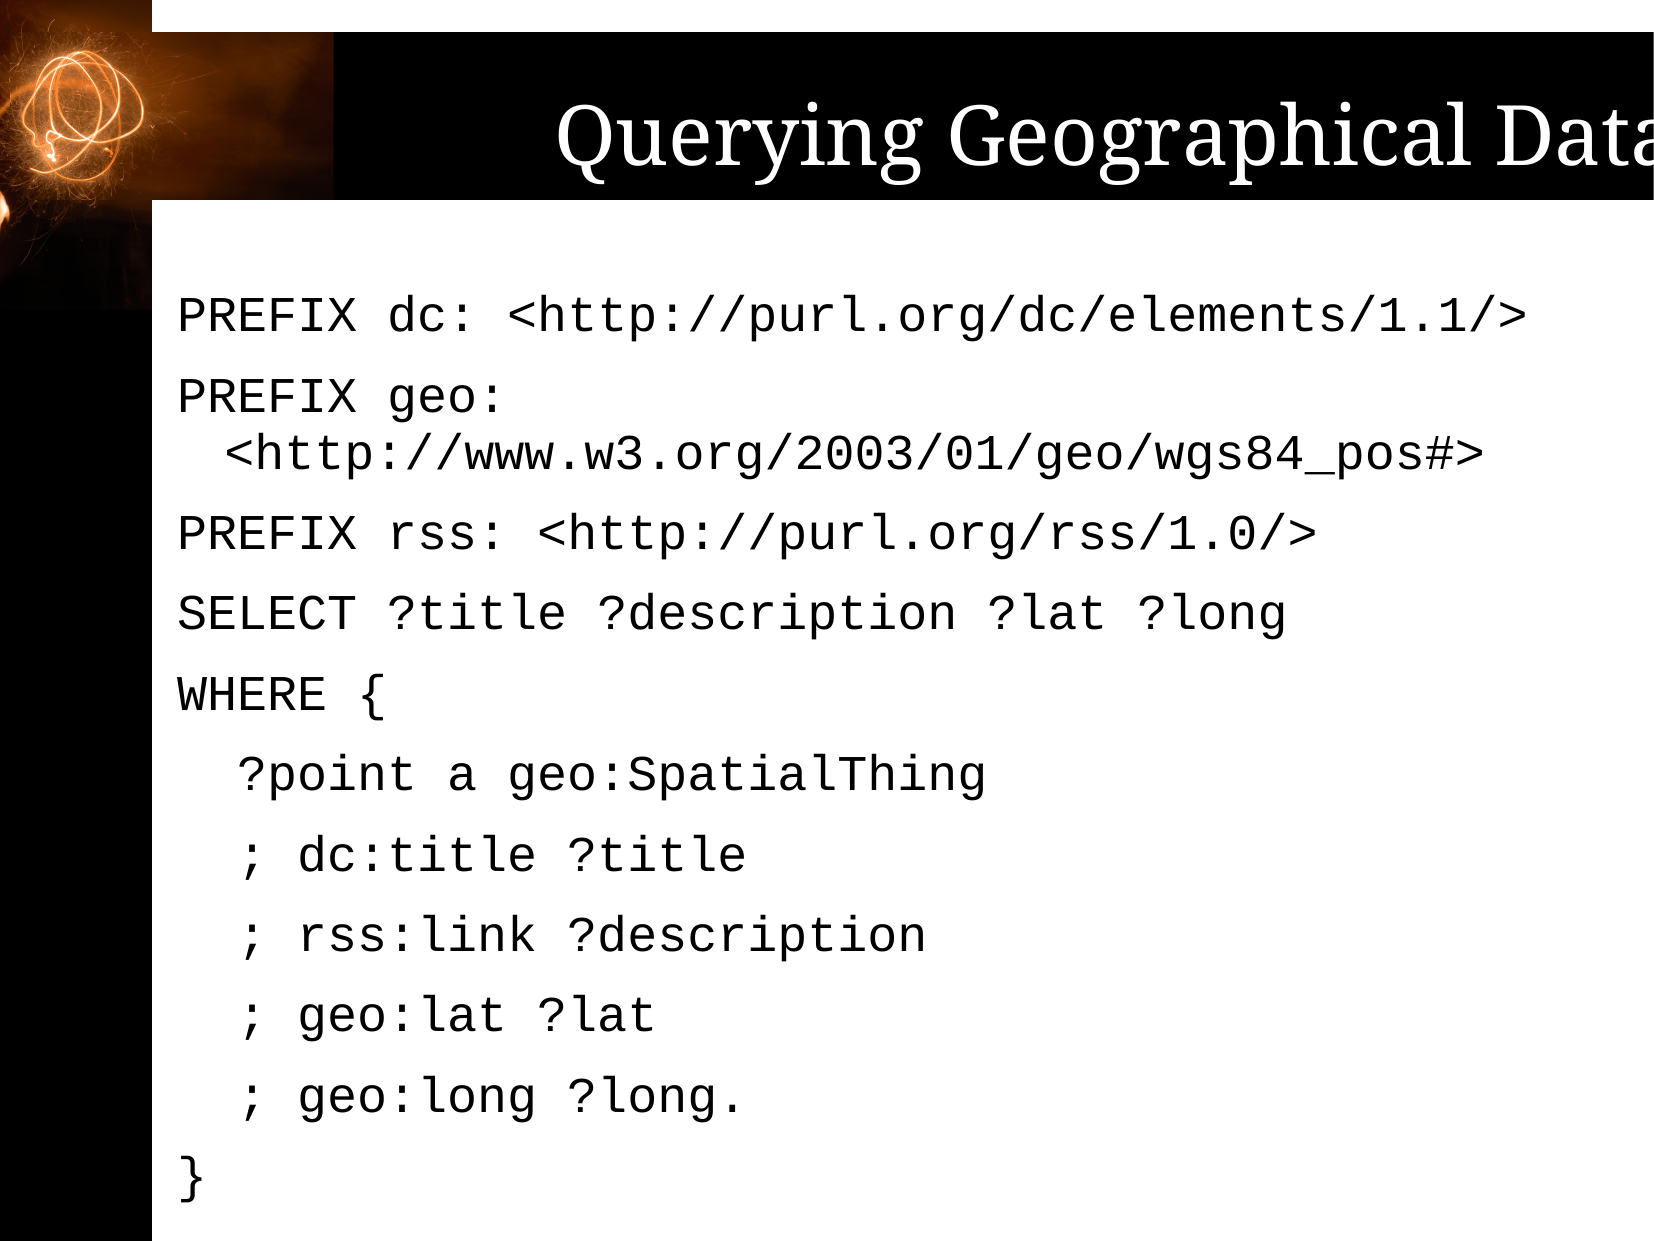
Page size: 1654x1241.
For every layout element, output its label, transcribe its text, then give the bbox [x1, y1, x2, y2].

picture [0, 0, 372, 1241]
title Querying Geographical Data [372, 29, 1654, 237]
list PREFIX dc: <http://purl.org/dc/elements/1.1/> PREFIX geo: <http://www.w3.org/2003/01/geo/wgs84_pos#> PREFIX rss: <http://purl.org/rss/1.0/> SELECT ?title ?description ?lat ?long WHERE { ?point a geo:SpatialThing ; dc:title ?title ; rss:link ?description ; geo:lat ?lat ; geo:long ?long. } [82, 290, 1571, 1172]
